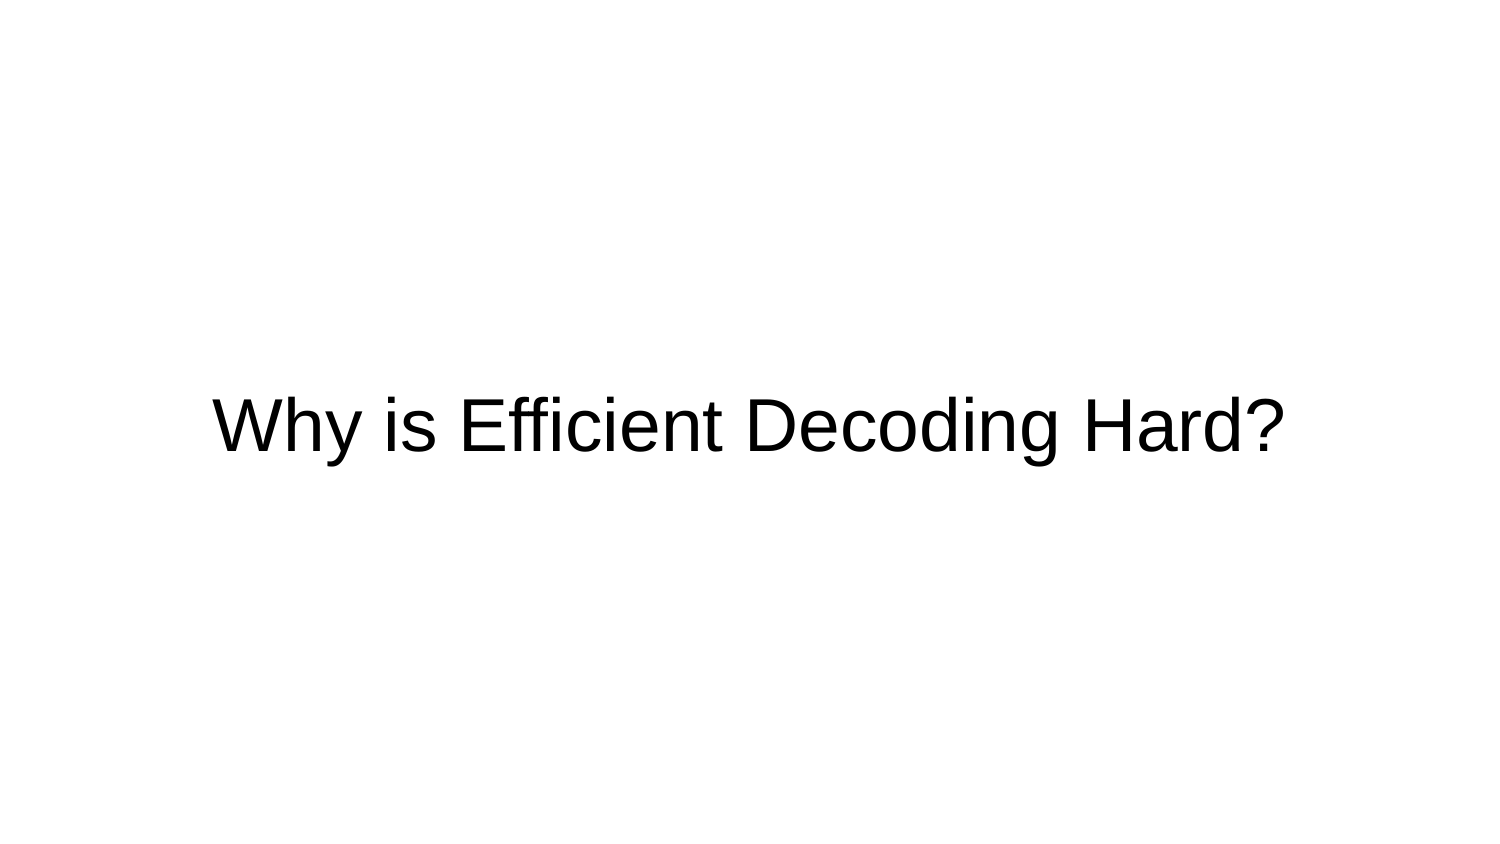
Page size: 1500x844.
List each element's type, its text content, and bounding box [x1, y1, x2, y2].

title Why is Efficient Decoding Hard? [51, 352, 1449, 491]
